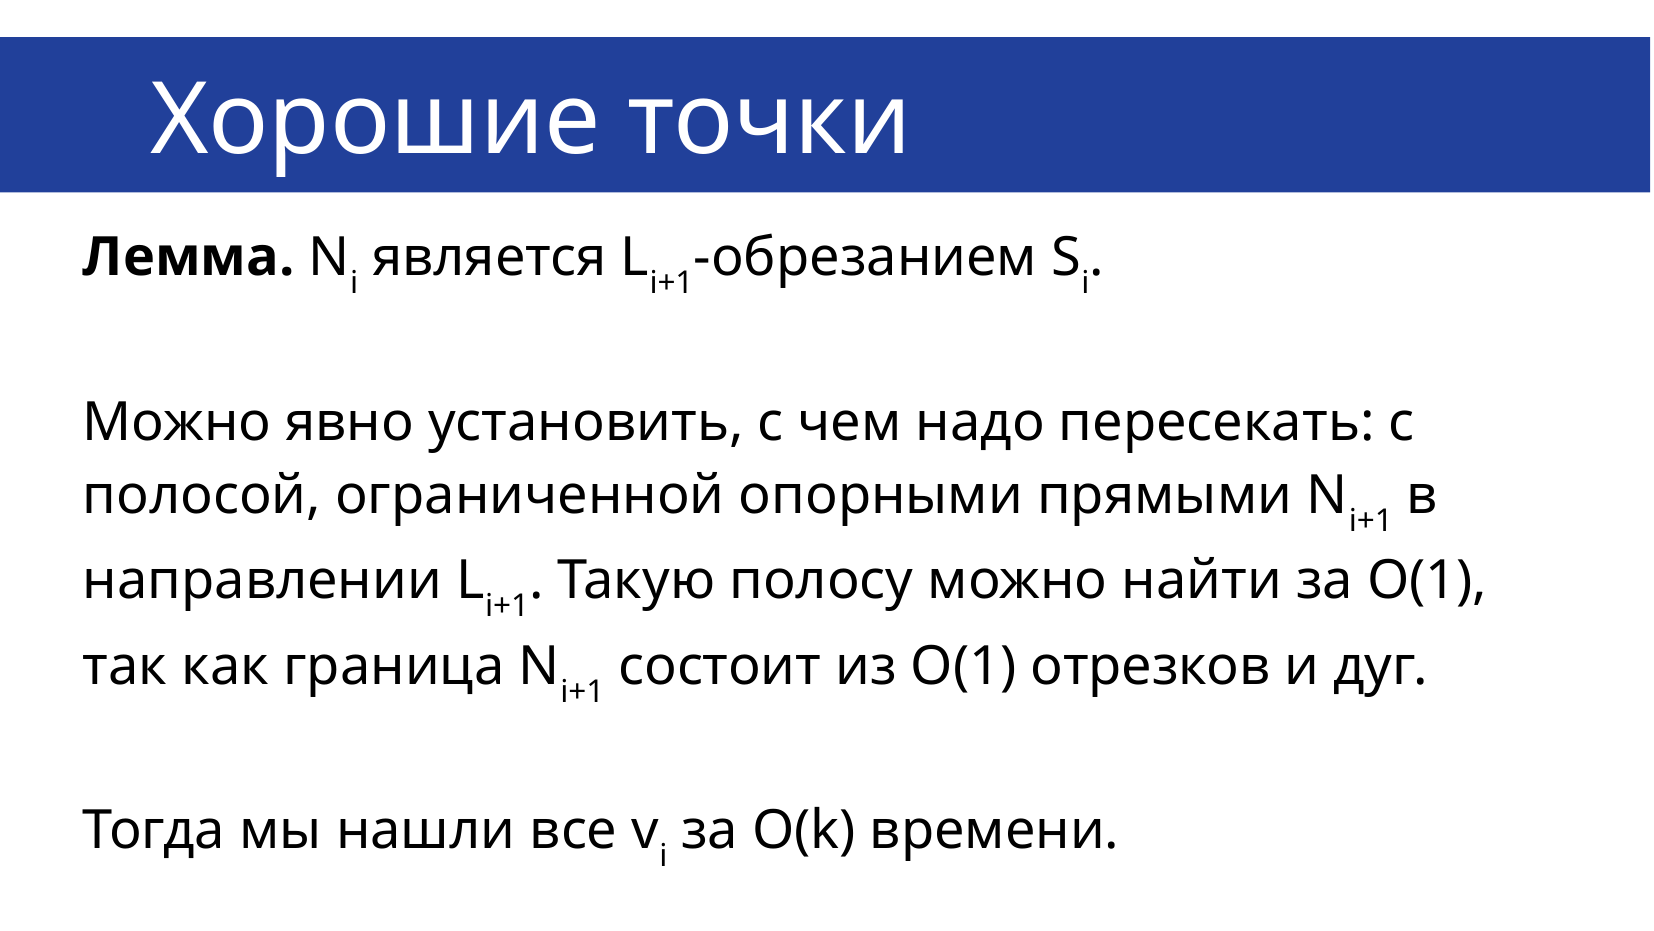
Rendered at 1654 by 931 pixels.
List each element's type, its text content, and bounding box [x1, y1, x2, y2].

title Хорошие точки [0, 37, 1651, 193]
subtitle Лемма. Ni является Li+1-обрезанием Si. Можно явно установить, с чем надо пересекать: с полосой, ограниченной опорными прямыми Ni+1 в направлении Li+1. Такую полосу можно найти за O(1), так как граница Ni+1 состоит из O(1) отрезков и дуг. Тогда мы нашли все vi за O(k) времени. [82, 217, 1576, 931]
